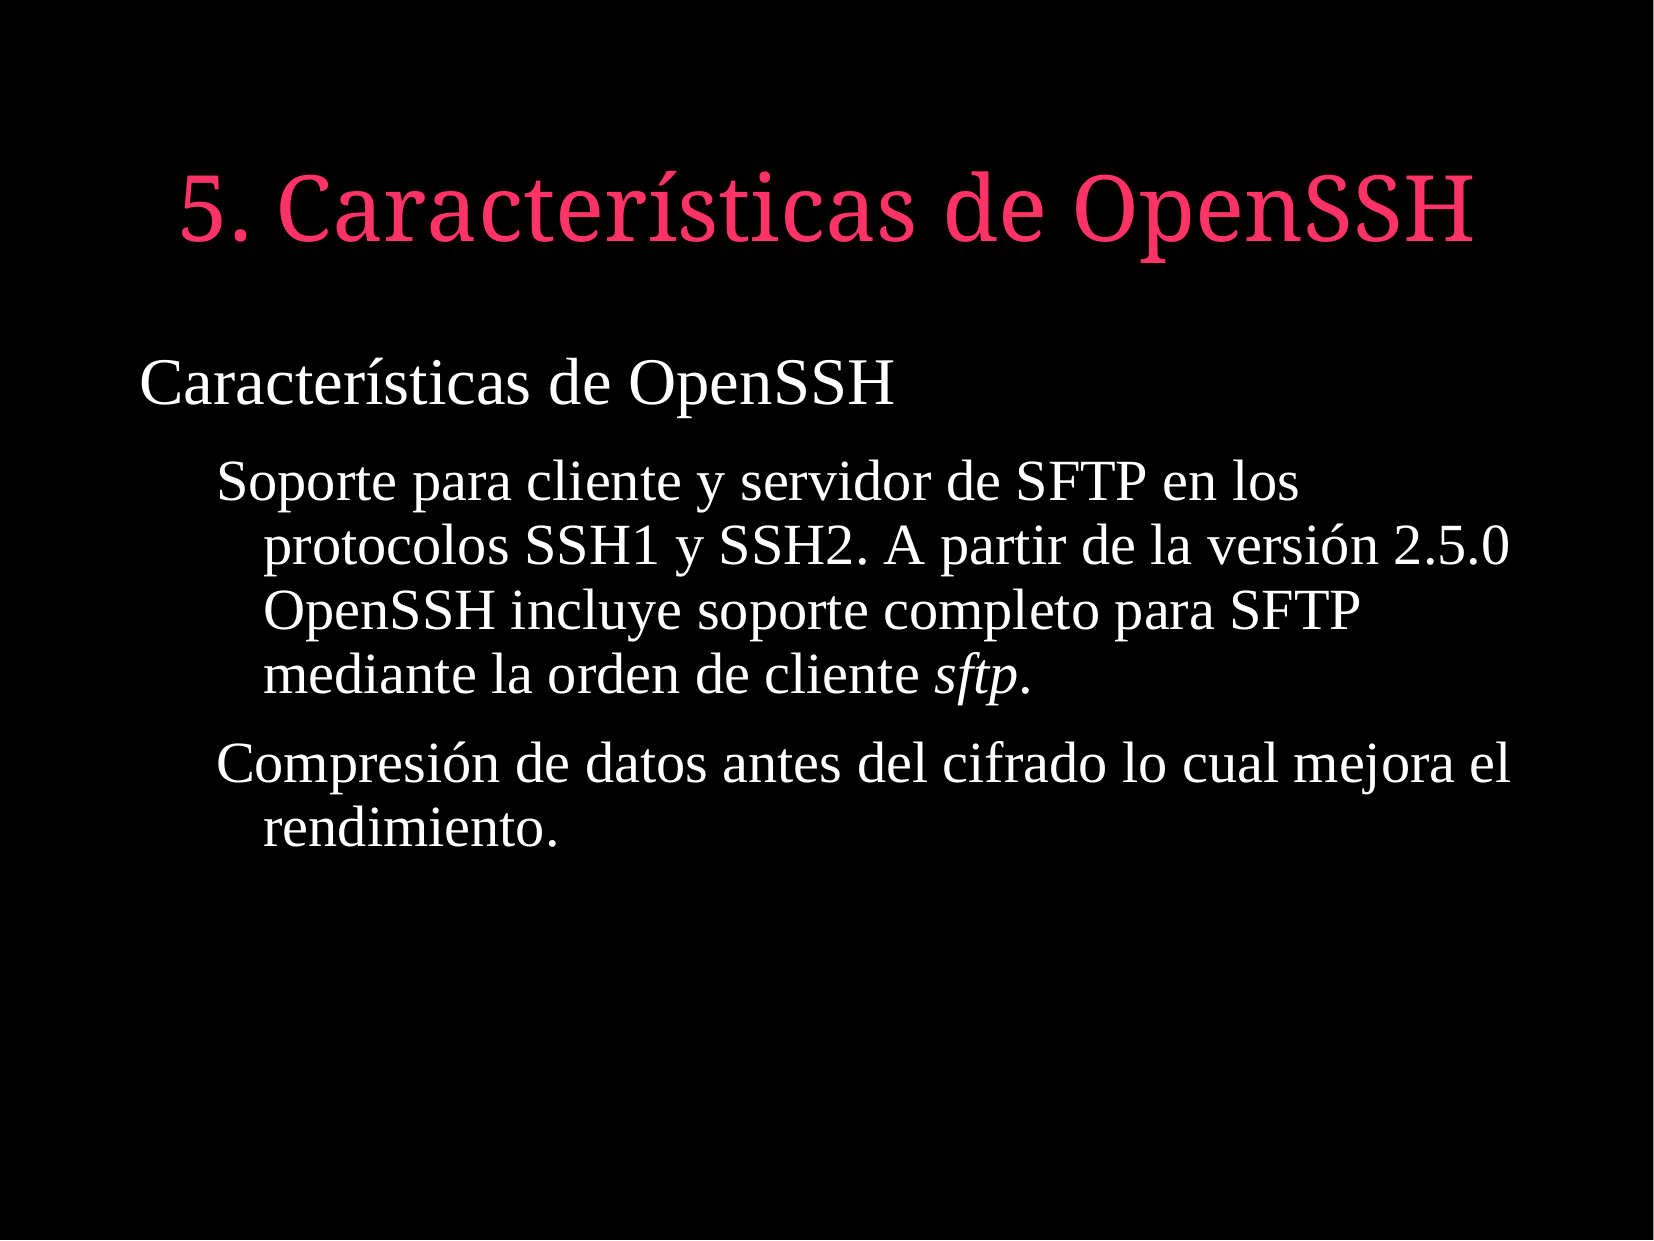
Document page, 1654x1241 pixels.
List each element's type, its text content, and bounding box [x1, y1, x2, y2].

list Características de OpenSSH Soporte para cliente y servidor de SFTP en los protocolos SSH1 y SSH2. A partir de la versión 2.5.0 OpenSSH incluye soporte completo para SFTP mediante la orden de cliente sftp. Compresión de datos antes del cifrado lo cual mejora el rendimiento. [121, 344, 1534, 1127]
title 5. Características de OpenSSH [121, 102, 1534, 311]
